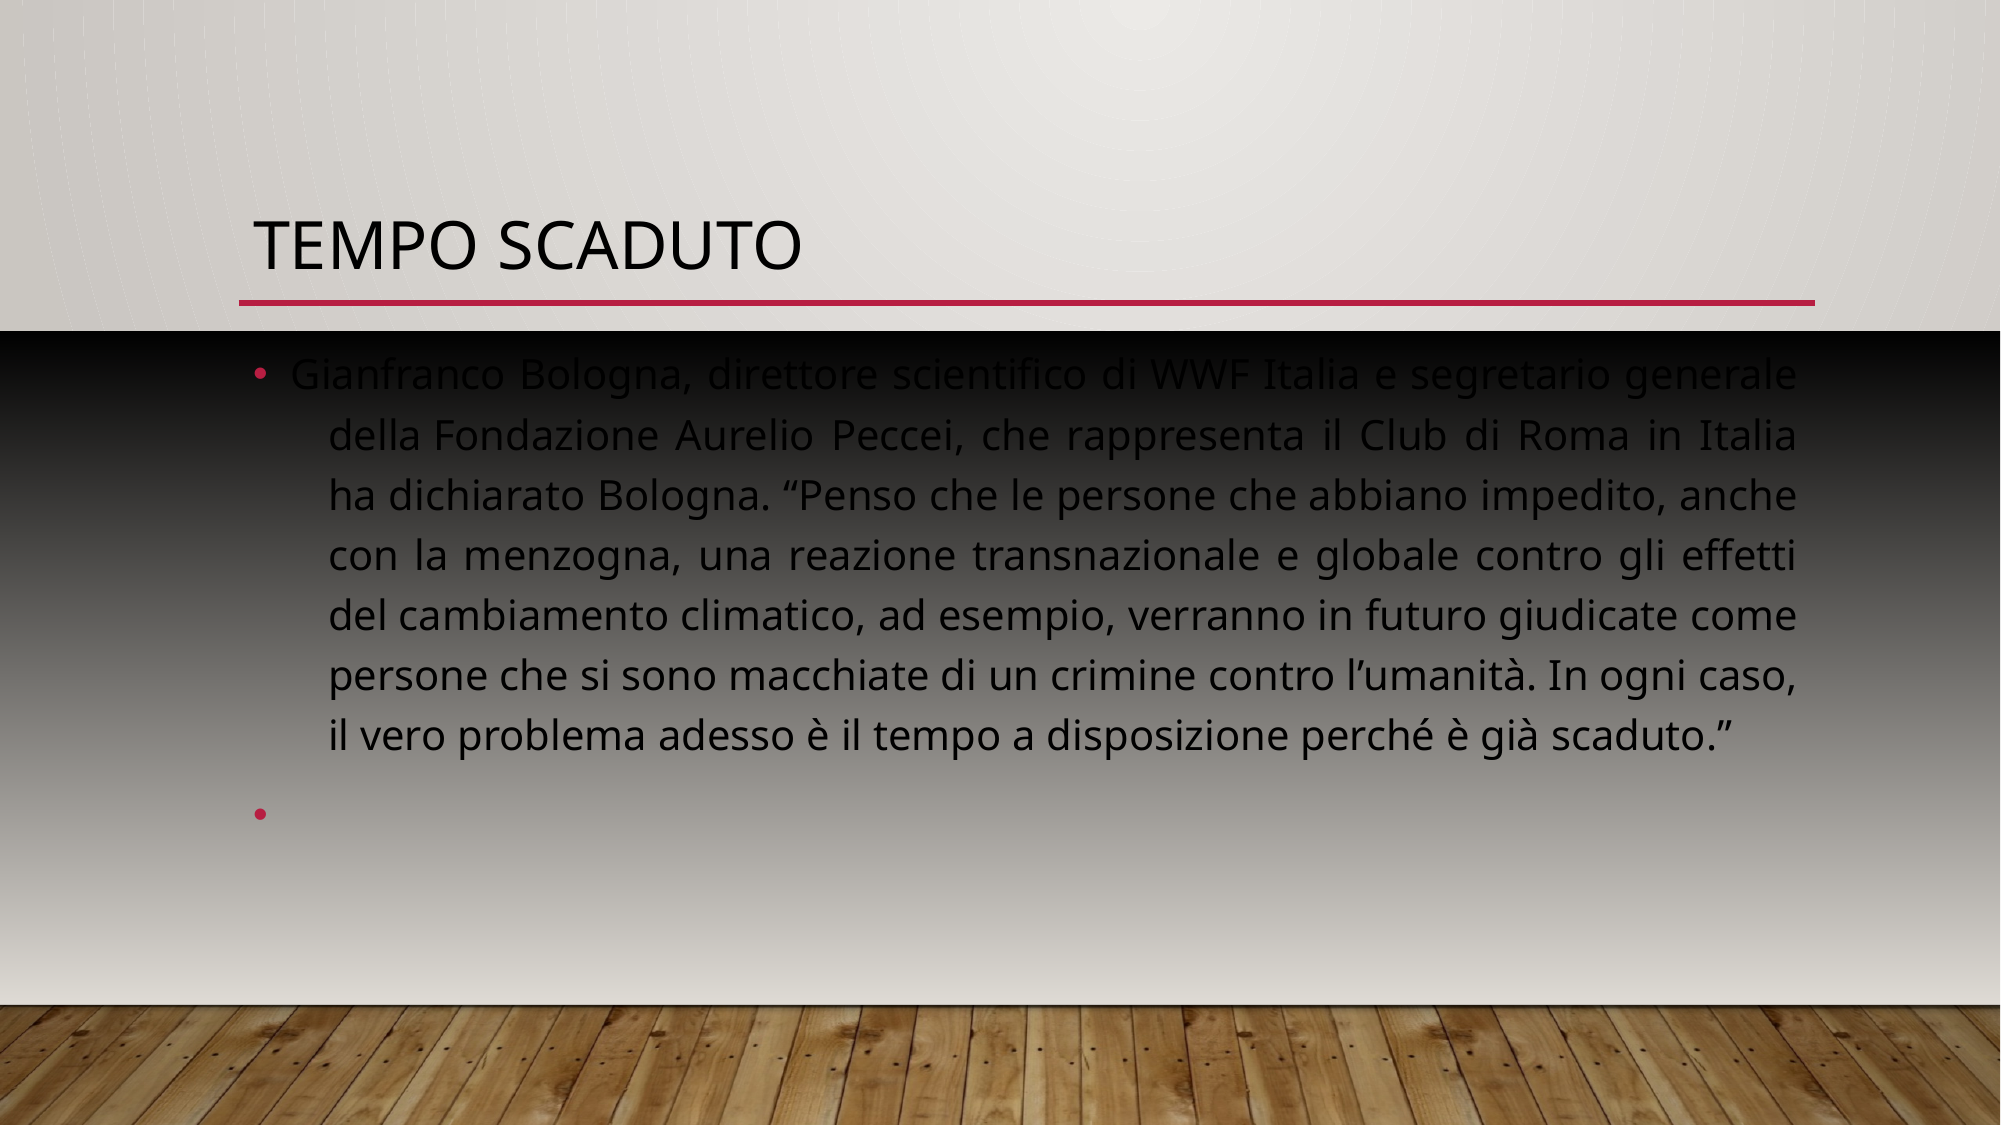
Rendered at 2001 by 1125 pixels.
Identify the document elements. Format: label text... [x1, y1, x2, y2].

list Gianfranco Bologna, direttore scientifico di WWF Italia e segretario generale della Fondazione Aurelio Peccei, che rappresenta il Club di Roma in Italia ha dichiarato Bologna. “Penso che le persone che abbiano impedito, anche con la menzogna, una reazione transnazionale e globale contro gli effetti del cambiamento climatico, ad esempio, verranno in futuro giudicate come persone che si sono macchiate di un crimine contro l’umanità. In ogni caso, il vero problema adesso è il tempo a disposizione perché è già scaduto.” [238, 330, 1814, 897]
title Tempo scaduto [238, 131, 1814, 305]
